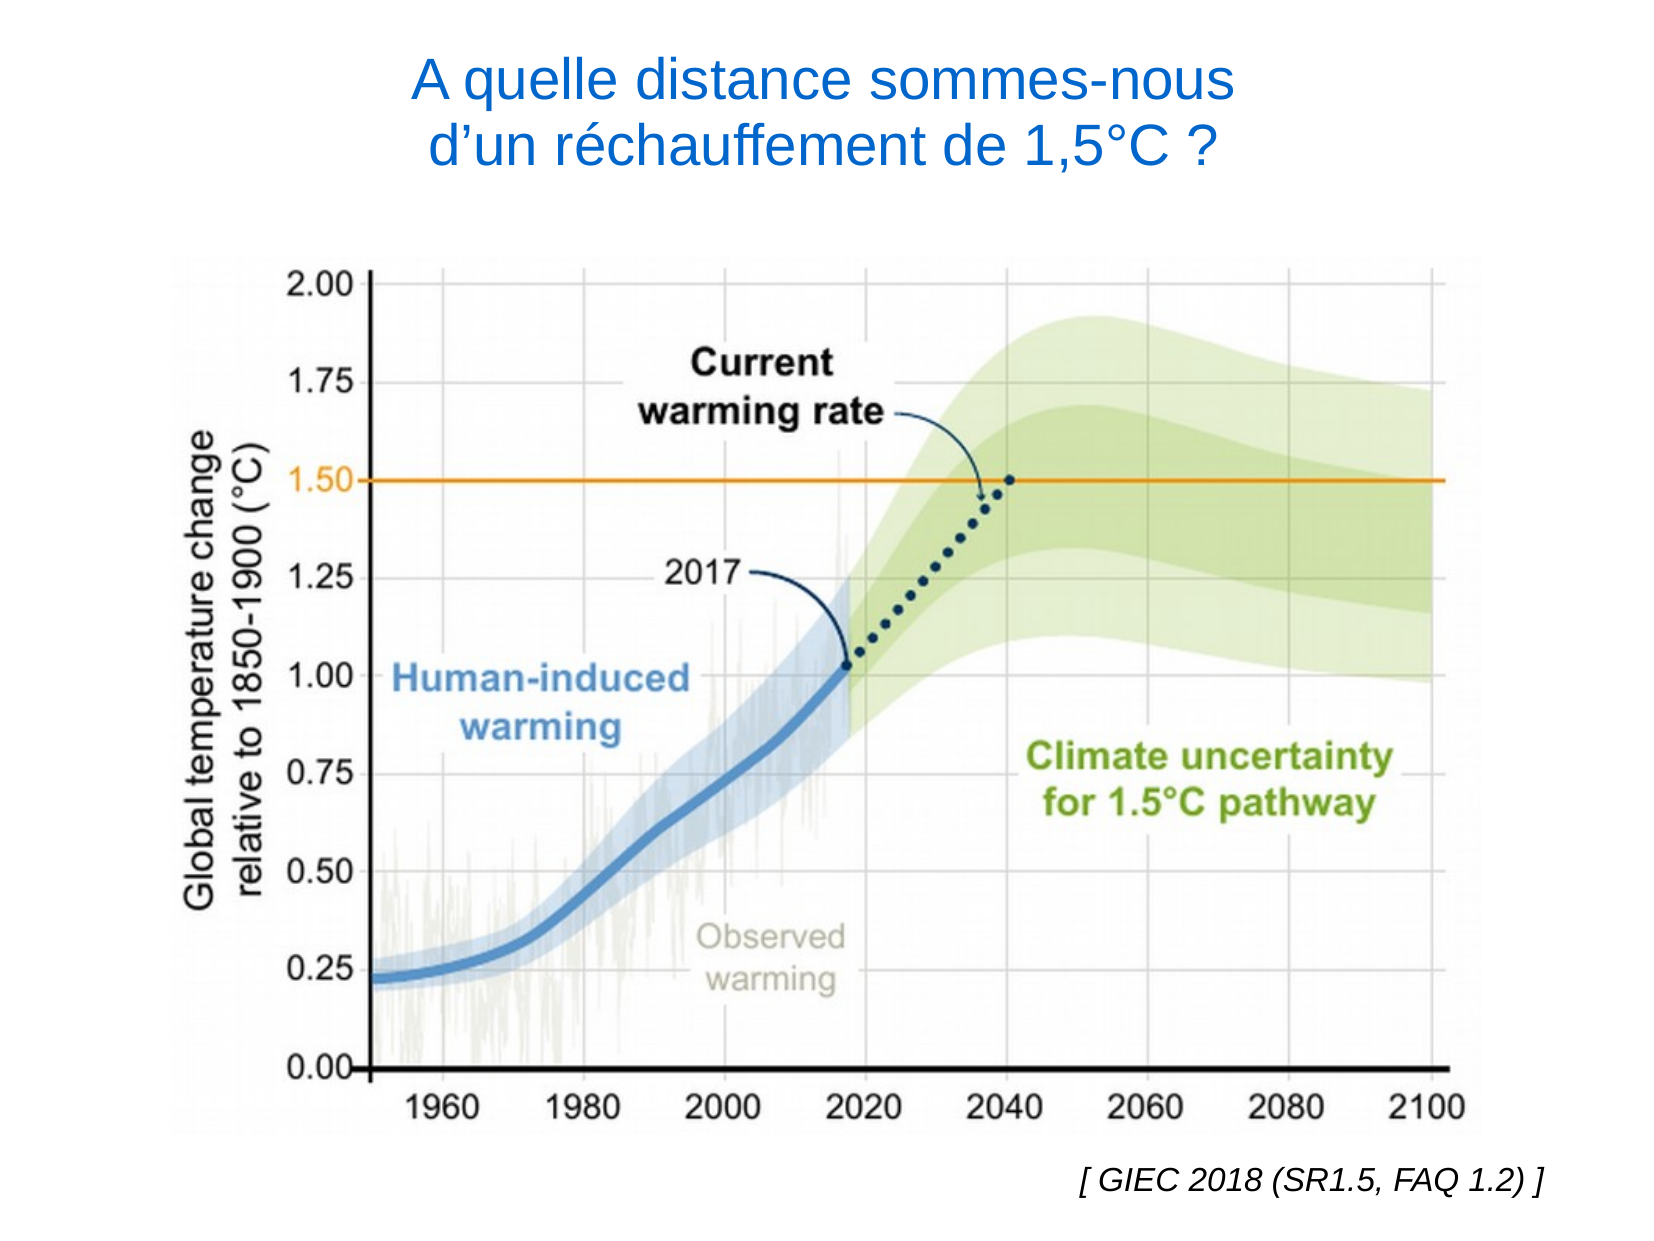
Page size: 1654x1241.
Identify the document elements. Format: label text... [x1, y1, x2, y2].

text_box [ GIEC 2018 (SR1.5, FAQ 1.2) ] [1034, 1154, 1609, 1218]
picture [169, 256, 1482, 1136]
text_box A quelle distance sommes-nous d’un réchauffement de 1,5°C ? [362, 39, 1286, 185]
